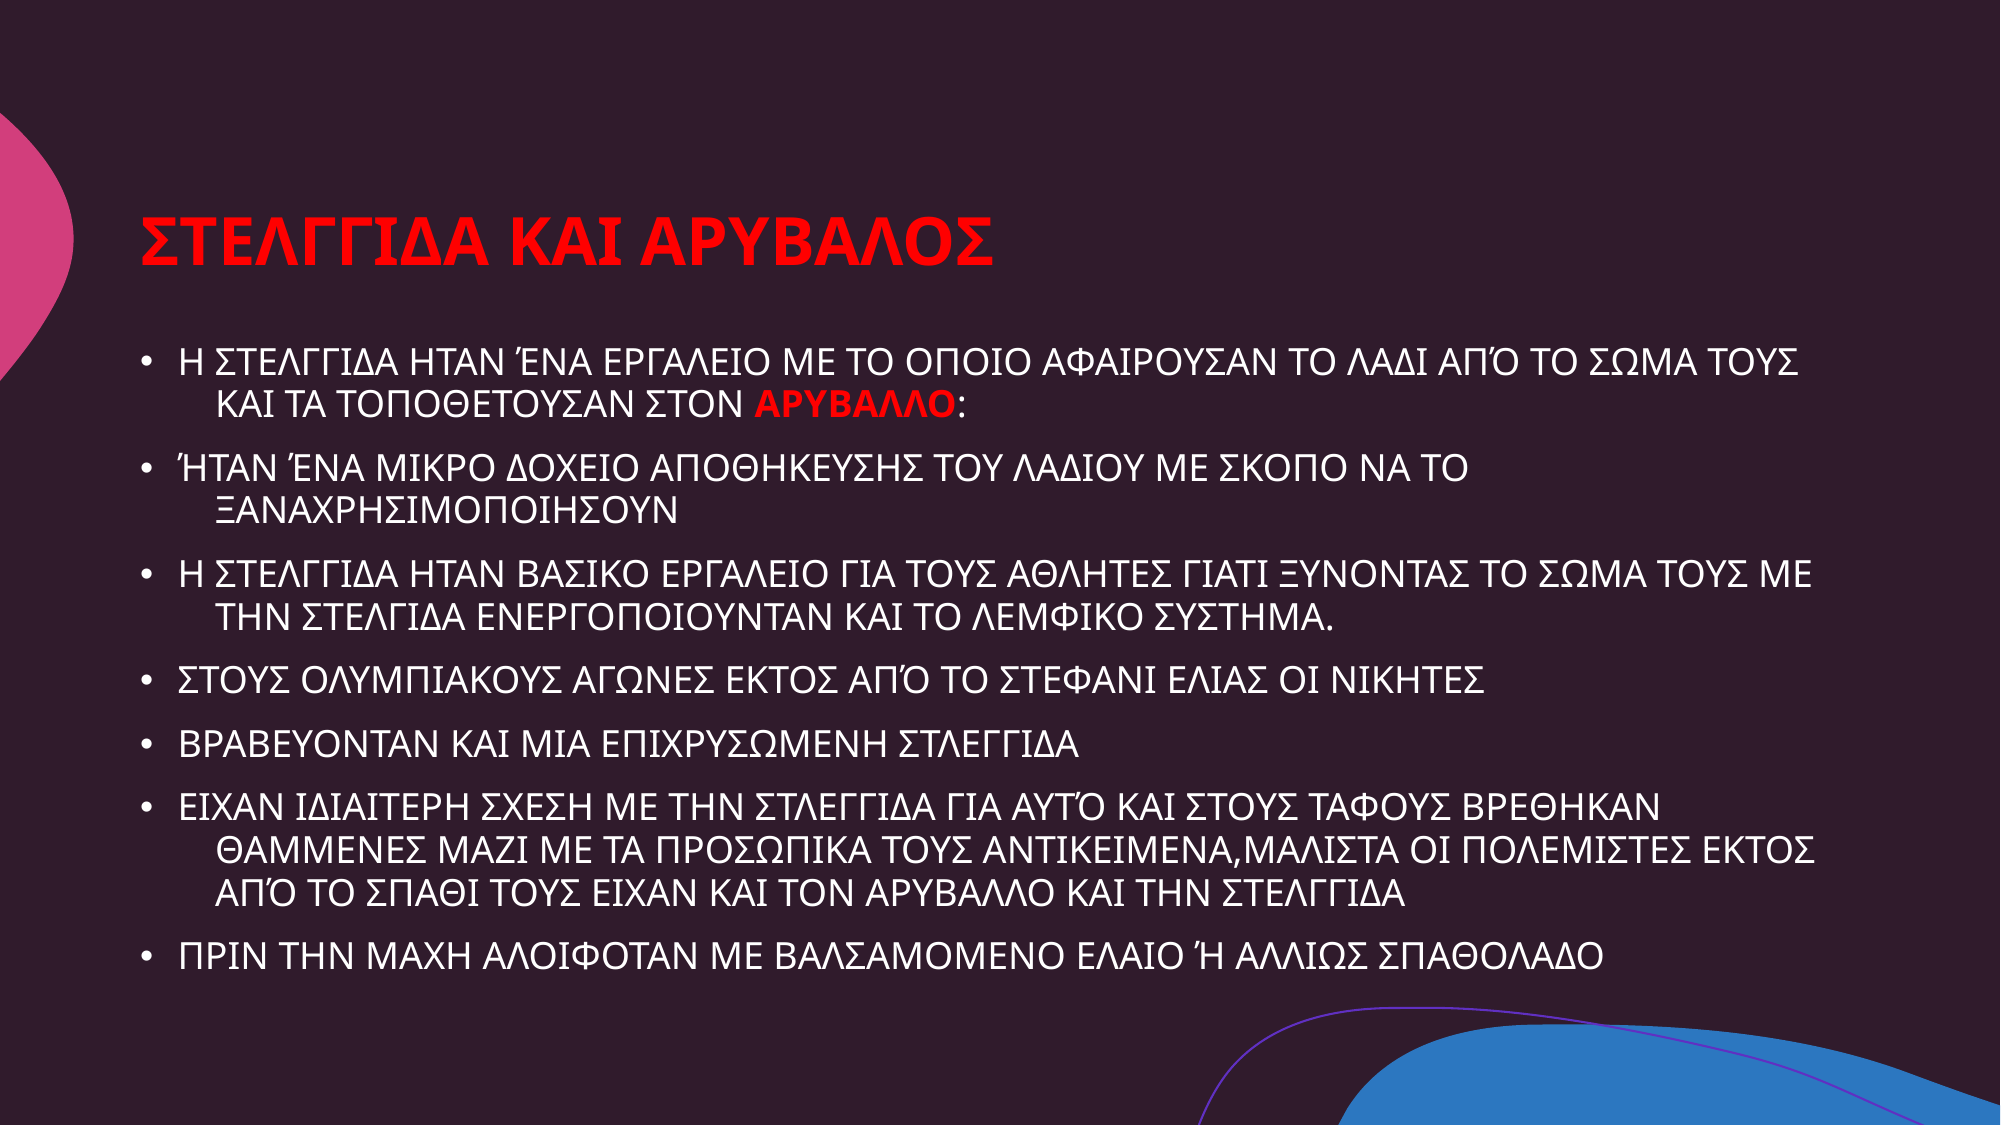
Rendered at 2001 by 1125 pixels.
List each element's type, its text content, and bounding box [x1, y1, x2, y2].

title ΣΤΕΛΓΓΙΔΑ ΚΑΙ ΑΡΥΒΑΛΟΣ [125, 200, 1259, 288]
list Η ΣΤΕΛΓΓΙΔΑ ΗΤΑΝ ΈΝΑ ΕΡΓΑΛΕΙΟ ΜΕ ΤΟ ΟΠΟΙΟ ΑΦΑΙΡΟΥΣΑΝ ΤΟ ΛΑΔΙ ΑΠΌ ΤΟ ΣΩΜΑ ΤΟΥΣ ΚΑΙ ΤΑ ΤΟΠΟΘΕΤΟΥΣΑΝ ΣΤΟΝ ΑΡΥΒΑΛΛΟ: ΉΤΑΝ ΈΝΑ ΜΙΚΡΟ ΔΟΧΕΙΟ ΑΠΟΘΗΚΕΥΣΗΣ ΤΟΥ ΛΑΔΙΟΥ ΜΕ ΣΚΟΠΟ ΝΑ ΤΟ ΞΑΝΑΧΡΗΣΙΜΟΠΟΙΗΣΟΥΝ Η ΣΤΕΛΓΓΙΔΑ ΗΤΑΝ ΒΑΣΙΚΟ ΕΡΓΑΛΕΙΟ ΓΙΑ ΤΟΥΣ ΑΘΛΗΤΕΣ ΓΙΑΤΙ ΞΥΝΟΝΤΑΣ ΤΟ ΣΩΜΑ ΤΟΥΣ ΜΕ ΤΗΝ ΣΤΕΛΓΙΔΑ ΕΝΕΡΓΟΠΟΙΟΥΝΤΑΝ ΚΑΙ ΤΟ ΛΕΜΦΙΚΟ ΣΥΣΤΗΜΑ. ΣΤΟΥΣ ΟΛΥΜΠΙΑΚΟΥΣ ΑΓΩΝΕΣ ΕΚΤΟΣ ΑΠΌ ΤΟ ΣΤΕΦΑΝΙ ΕΛΙΑΣ ΟΙ ΝΙΚΗΤΕΣ ΒΡΑΒΕΥΟΝΤΑΝ ΚΑΙ ΜΙΑ ΕΠΙΧΡΥΣΩΜΕΝΗ ΣΤΛΕΓΓΙΔΑ ΕΙΧΑΝ ΙΔΙΑΙΤΕΡΗ ΣΧΕΣΗ ΜΕ ΤΗΝ ΣΤΛΕΓΓΙΔΑ ΓΙΑ ΑΥΤΌ ΚΑΙ ΣΤΟΥΣ ΤΑΦΟΥΣ ΒΡΕΘΗΚΑΝ ΘΑΜΜΕΝΕΣ ΜΑΖΙ ΜΕ ΤΑ ΠΡΟΣΩΠΙΚΑ ΤΟΥΣ ΑΝΤΙΚΕΙΜΕΝΑ,ΜΑΛΙΣΤΑ ΟΙ ΠΟΛΕΜΙΣΤΕΣ ΕΚΤΟΣ ΑΠΌ ΤΟ ΣΠΑΘΙ ΤΟΥΣ ΕΙΧΑΝ ΚΑΙ ΤΟΝ ΑΡΥΒΑΛΛΟ ΚΑΙ ΤΗΝ ΣΤΕΛΓΓΙΔΑ ΠΡΙΝ ΤΗΝ ΜΑΧΗ ΑΛΟΙΦΟΤΑΝ ΜΕ ΒΑΛΣΑΜΟΜΕΝΟ ΕΛΑΙΟ Ή ΑΛΛΙΩΣ ΣΠΑΘΟΛΑΔΟ [125, 333, 1876, 1002]
